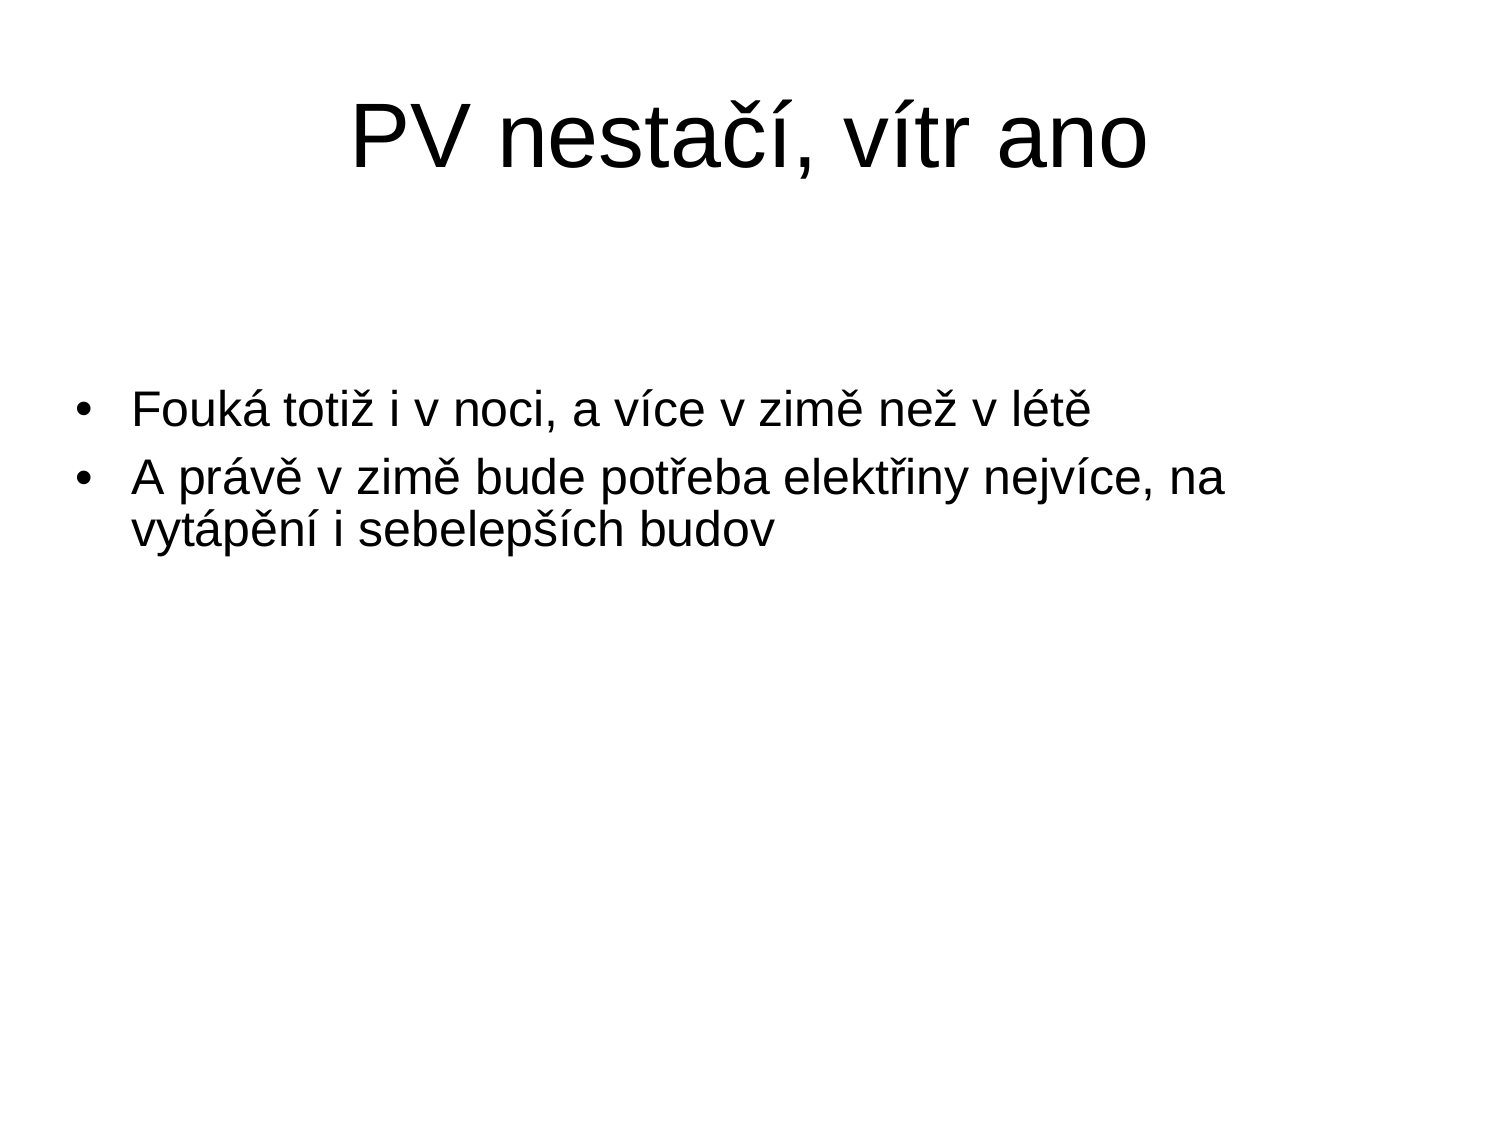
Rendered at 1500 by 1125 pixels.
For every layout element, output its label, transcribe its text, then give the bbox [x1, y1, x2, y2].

title PV nestačí, vítr ano [75, 21, 1425, 257]
list Fouká totiž i v noci, a více v zimě než v létě A právě v zimě bude potřeba elektřiny nejvíce, na vytápění i sebelepších budov [75, 312, 1425, 1125]
